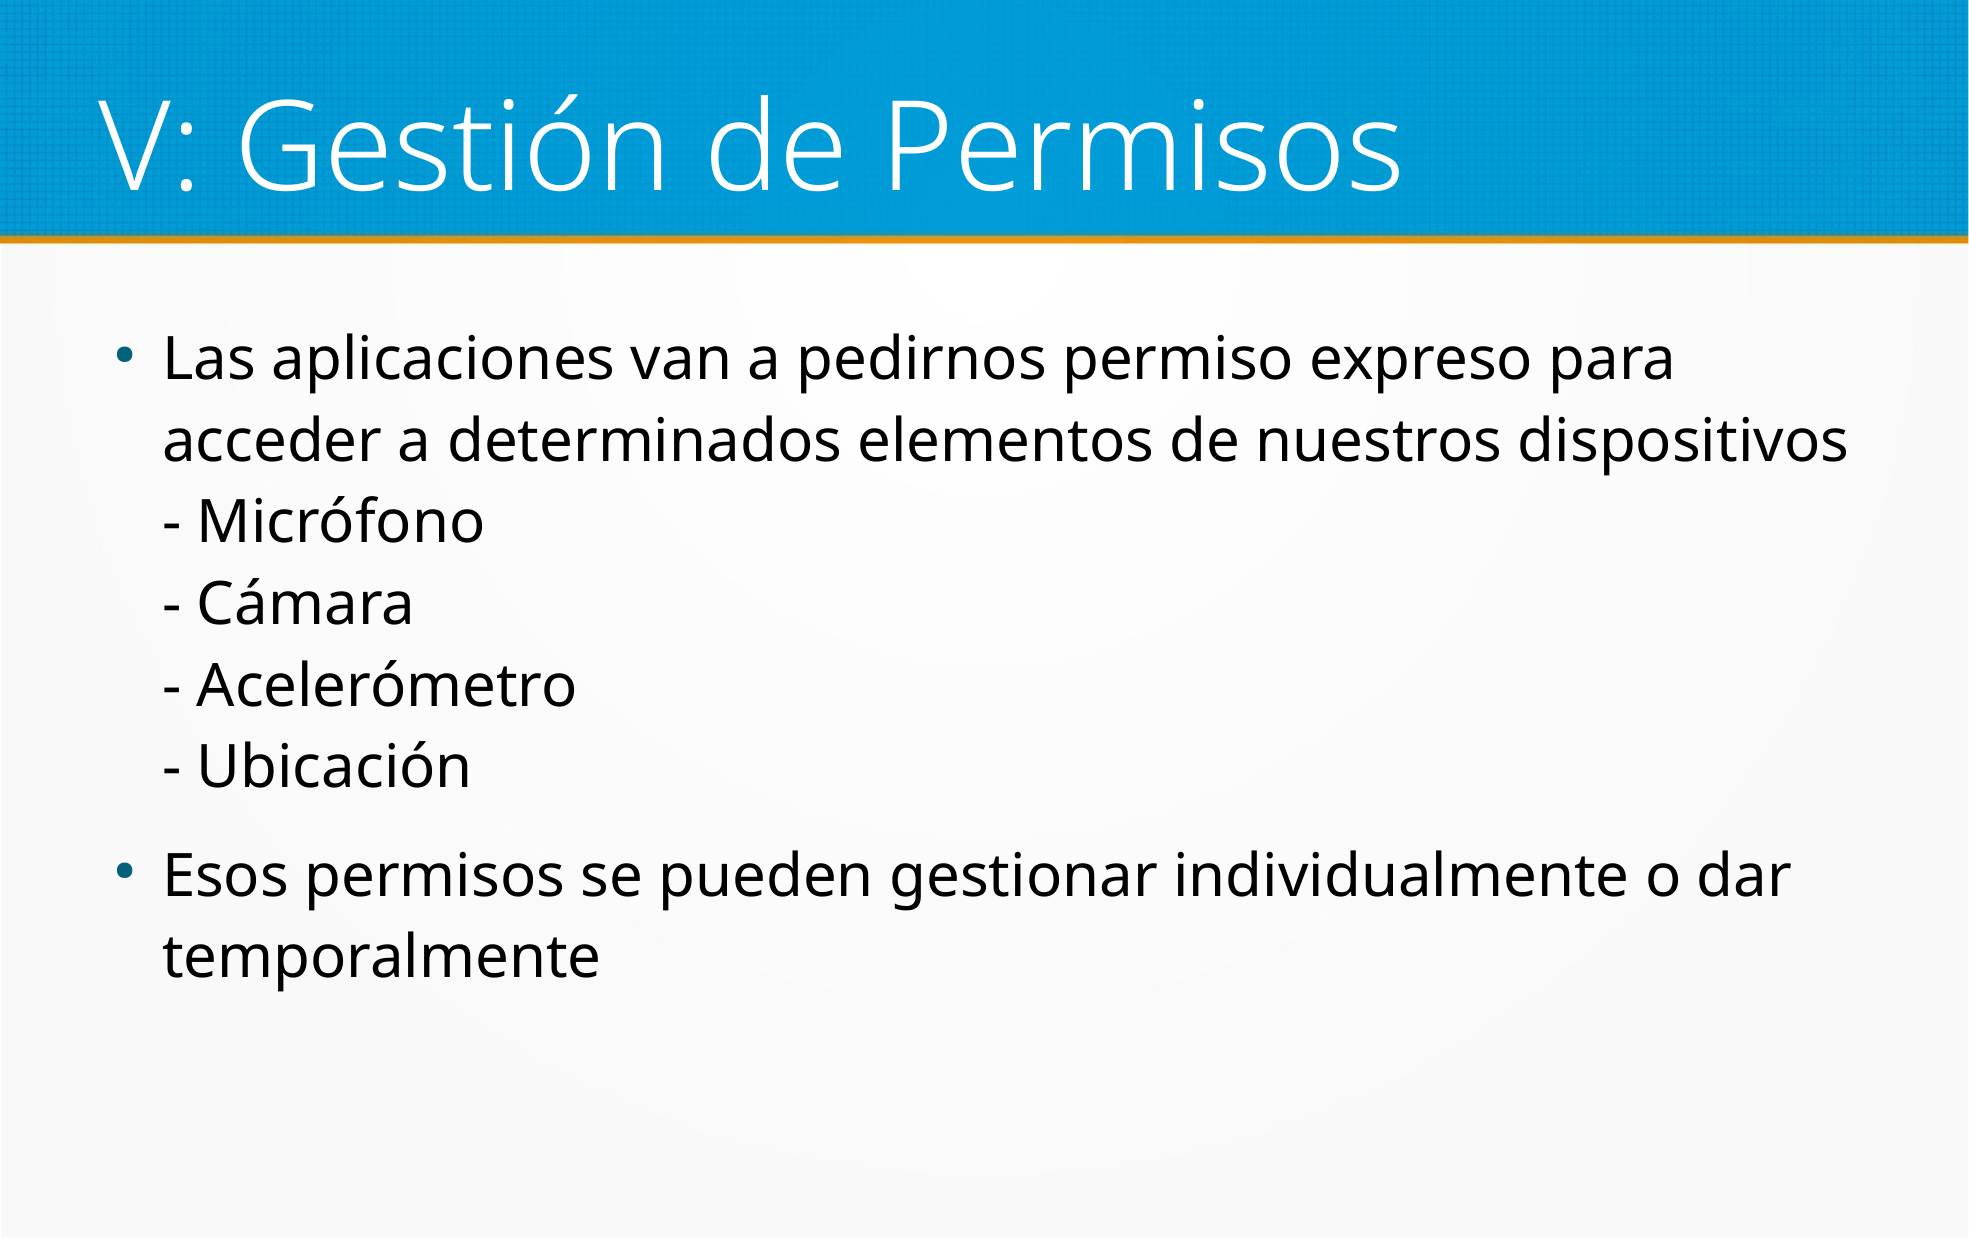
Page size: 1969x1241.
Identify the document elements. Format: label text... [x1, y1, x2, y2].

list Las aplicaciones van a pedirnos permiso expreso para acceder a determinados elementos de nuestros dispositivos - Micrófono - Cámara - Acelerómetro - Ubicación Esos permisos se pueden gestionar individualmente o dar temporalmente [98, 315, 1861, 1081]
picture [0, 233, 1969, 1241]
title V: Gestión de Permisos [98, 19, 1870, 227]
